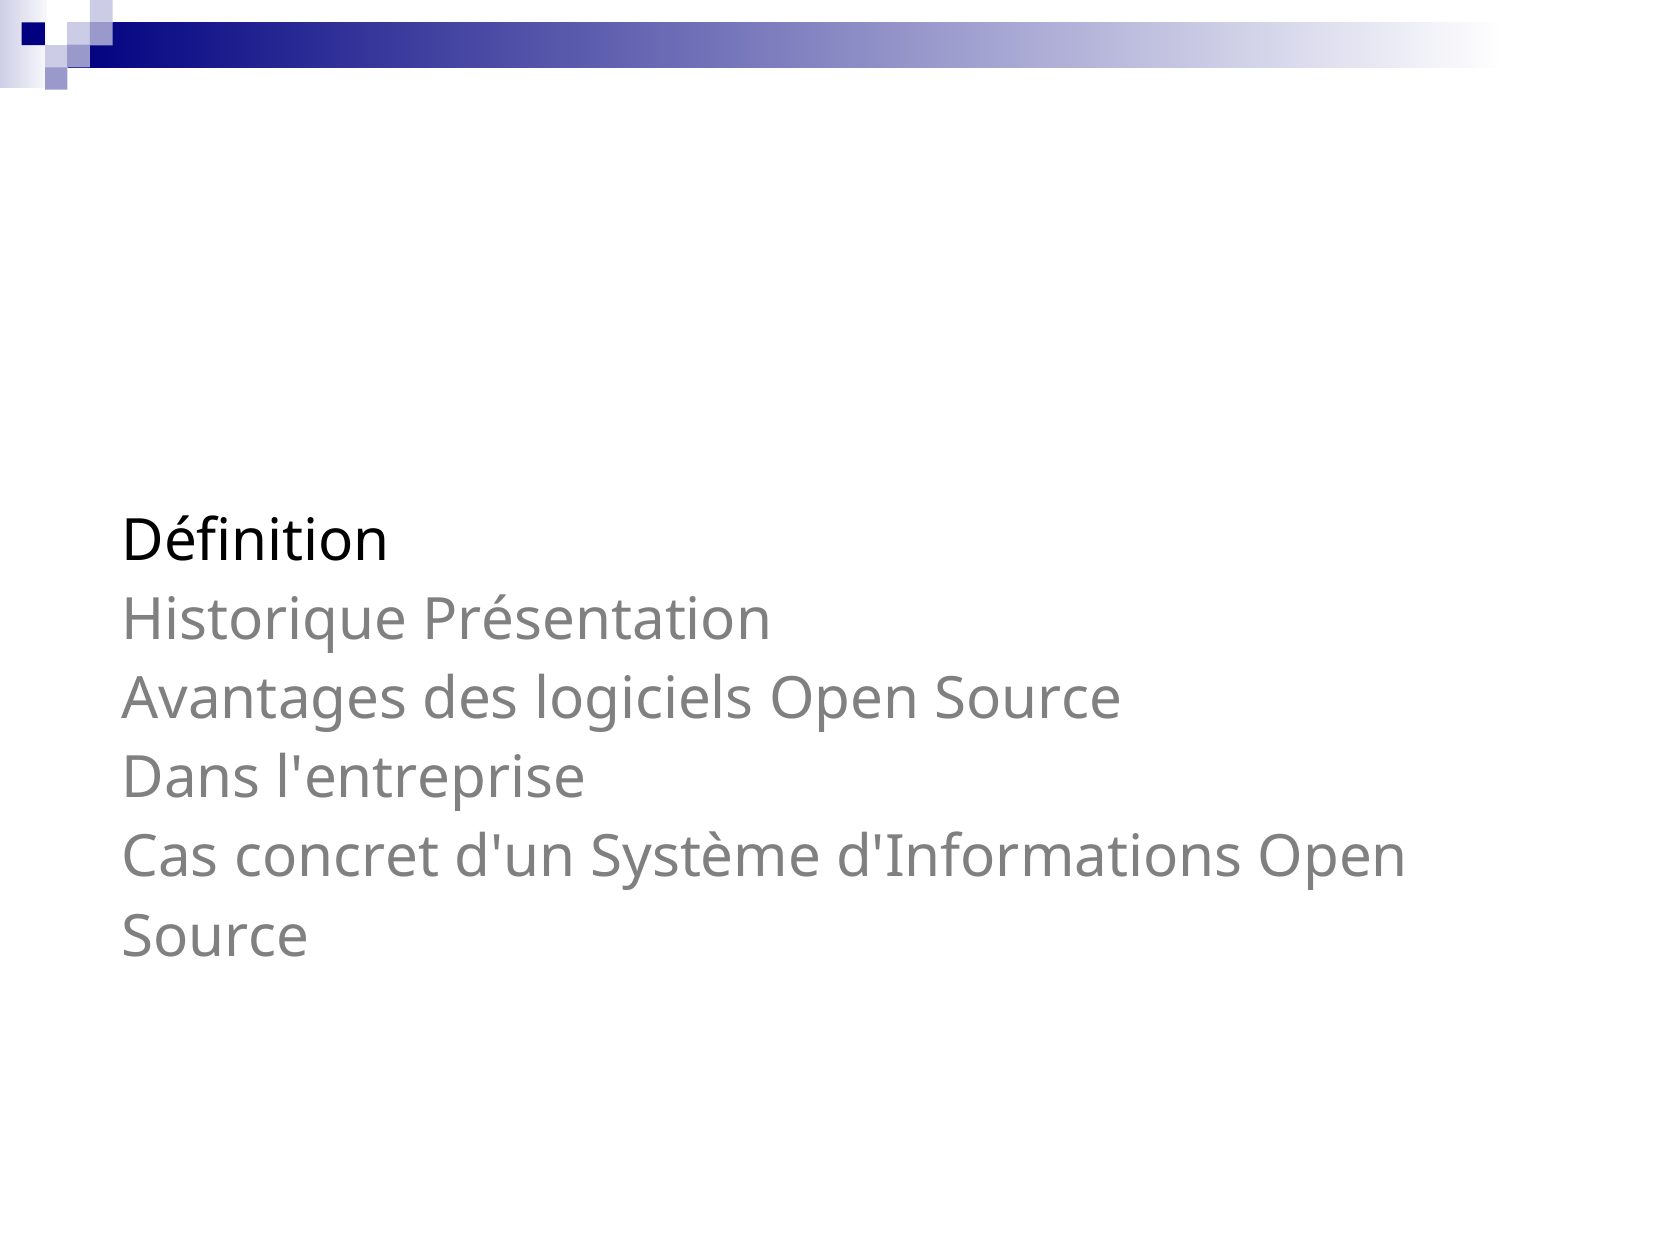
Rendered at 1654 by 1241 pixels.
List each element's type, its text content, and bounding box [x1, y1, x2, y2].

subtitle Définition Historique Présentation Avantages des logiciels Open Source Dans l'entreprise Cas concret d'un Système d'Informations Open Source [121, 344, 1534, 1127]
